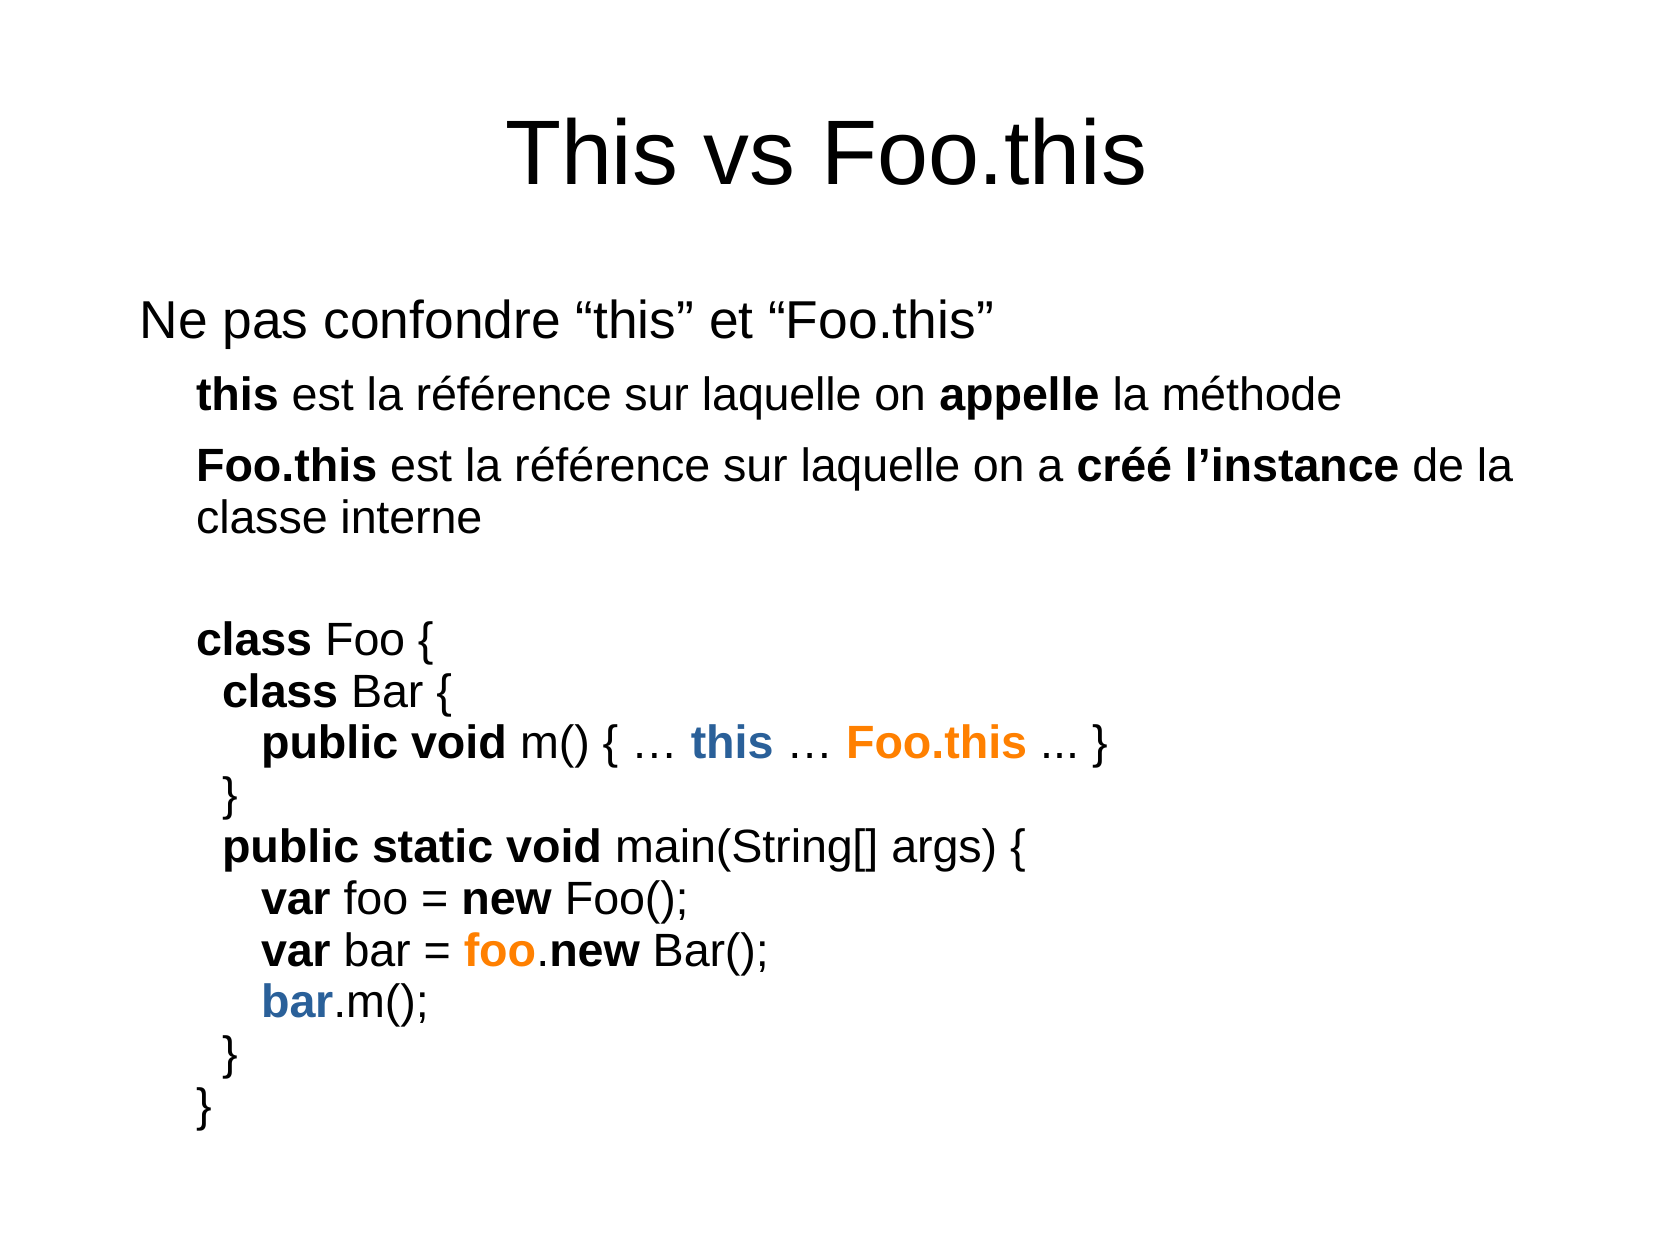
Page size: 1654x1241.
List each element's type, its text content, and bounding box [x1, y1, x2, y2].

list Ne pas confondre “this” et “Foo.this” this est la référence sur laquelle on appelle la méthode Foo.this est la référence sur laquelle on a créé l’instance de la classe interne class Foo { class Bar { public void m() { … this … Foo.this ... } } public static void main(String[] args) { var foo = new Foo(); var bar = foo.new Bar(); bar.m(); } } [82, 290, 1571, 1141]
title This vs Foo.this [82, 49, 1571, 257]
